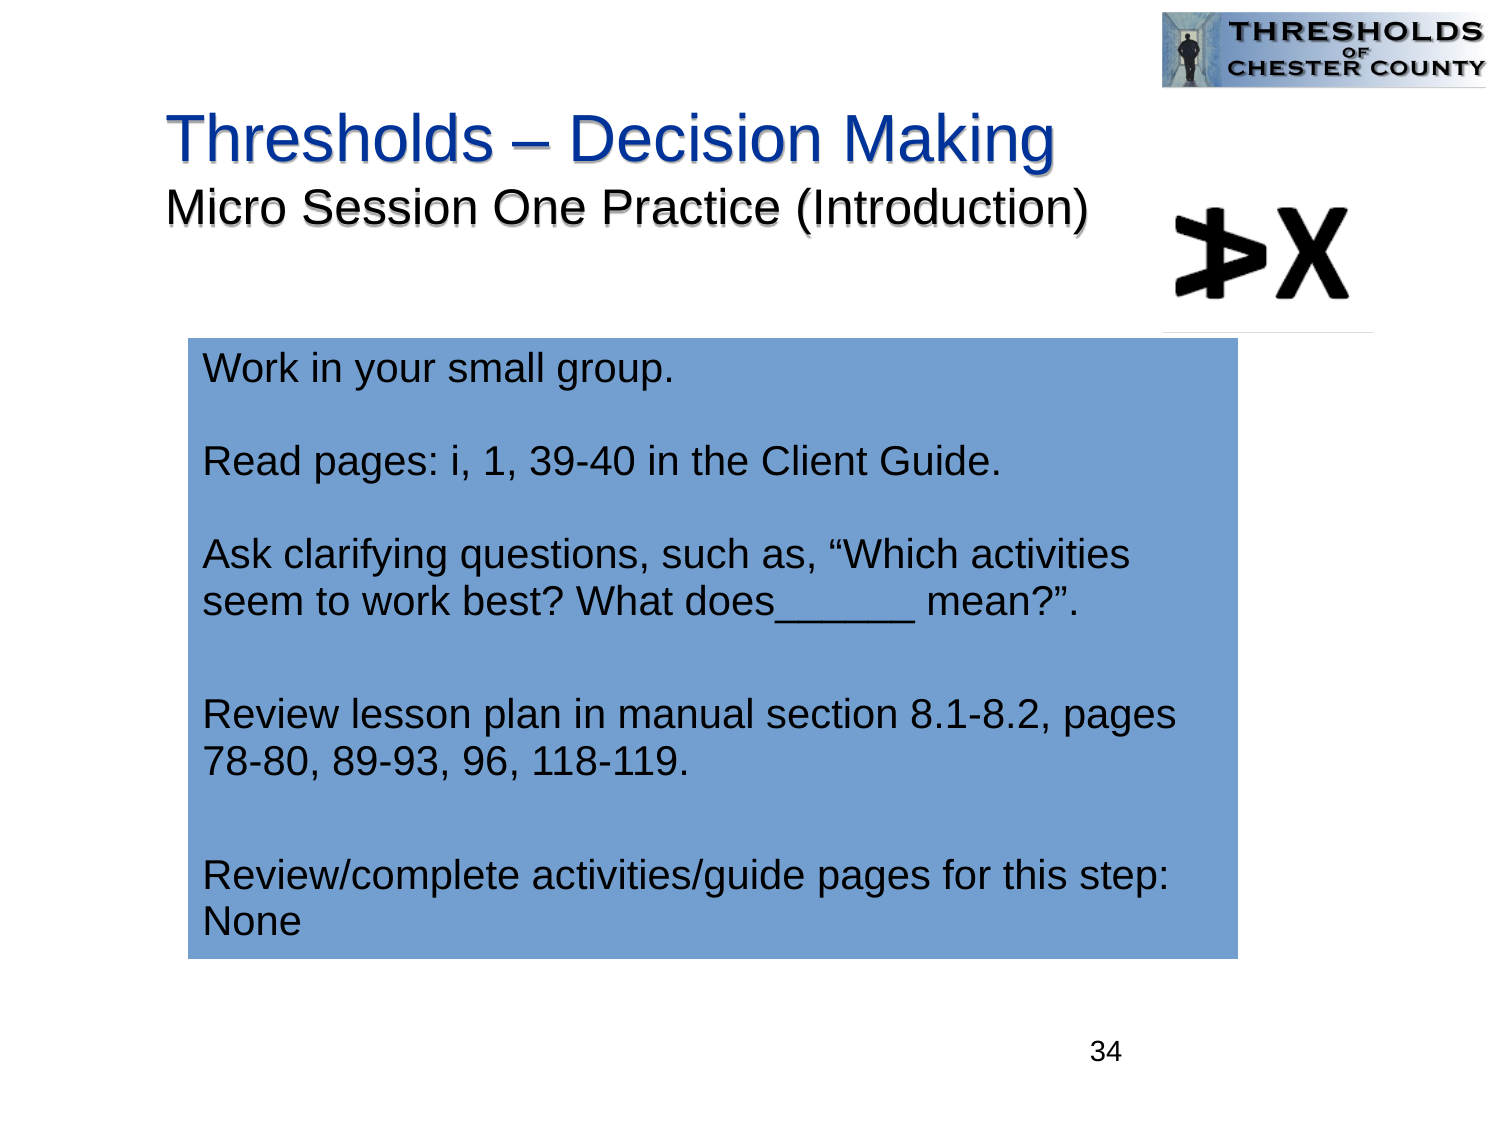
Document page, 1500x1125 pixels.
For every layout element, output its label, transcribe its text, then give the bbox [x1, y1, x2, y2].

table_header Work in your small group. [188, 338, 1238, 430]
title Thresholds – Decision Making Micro Session One Practice (Introduction) [150, 87, 1388, 238]
text_box 34 [1074, 1025, 1388, 1101]
table_cell Ask clarifying questions, such as, “Which activities seem to work best? What does______ mean?”. [188, 523, 1238, 684]
table_cell Read pages: i, 1, 39-40 in the Client Guide. [188, 430, 1238, 523]
table_cell Review lesson plan in manual section 8.1-8.2, pages 78-80, 89-93, 96, 118-119. [188, 684, 1238, 844]
table_cell Review/complete activities/guide pages for this step: None [188, 844, 1238, 959]
picture [1162, 187, 1375, 332]
